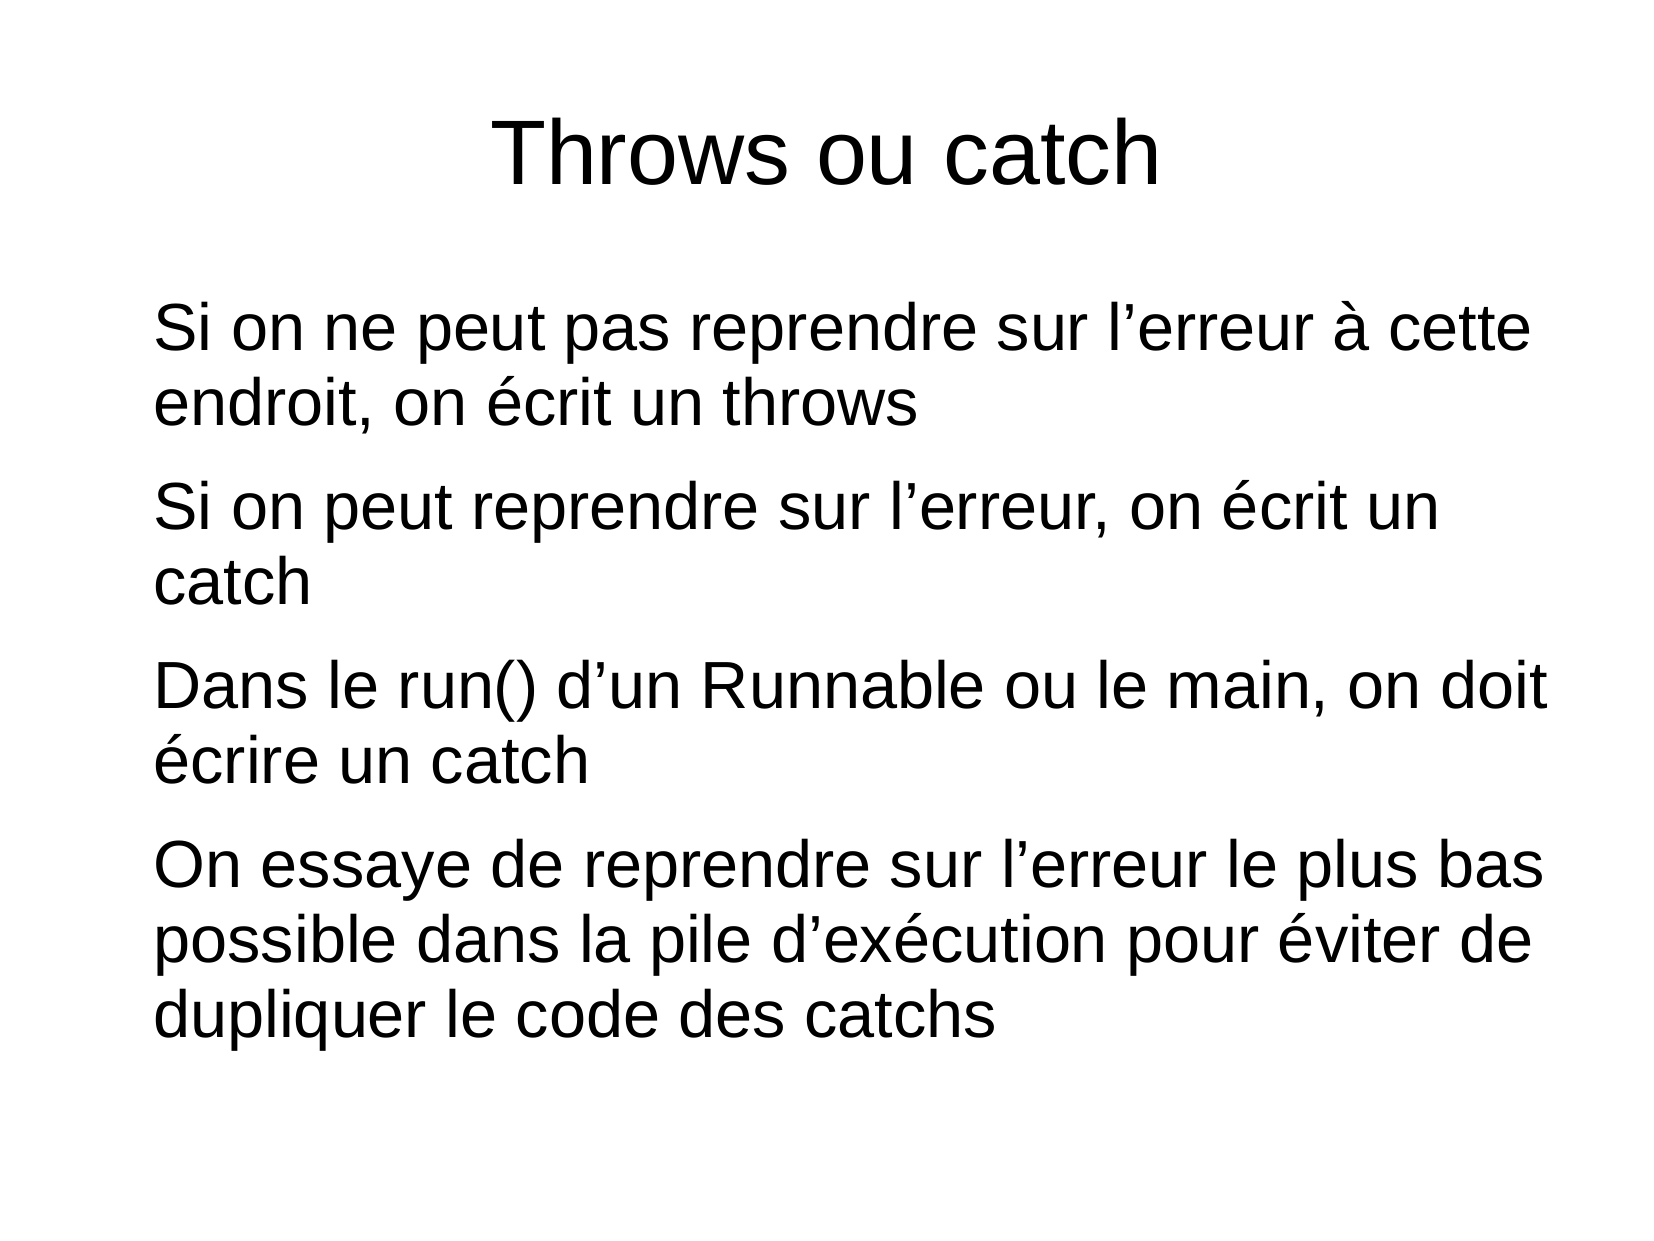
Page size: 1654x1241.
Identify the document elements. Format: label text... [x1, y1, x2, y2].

list Si on ne peut pas reprendre sur l’erreur à cette endroit, on écrit un throws Si on peut reprendre sur l’erreur, on écrit un catch Dans le run() d’un Runnable ou le main, on doit écrire un catch On essaye de reprendre sur l’erreur le plus bas possible dans la pile d’exécution pour éviter de dupliquer le code des catchs [82, 290, 1571, 1171]
title Throws ou catch [82, 49, 1571, 257]
